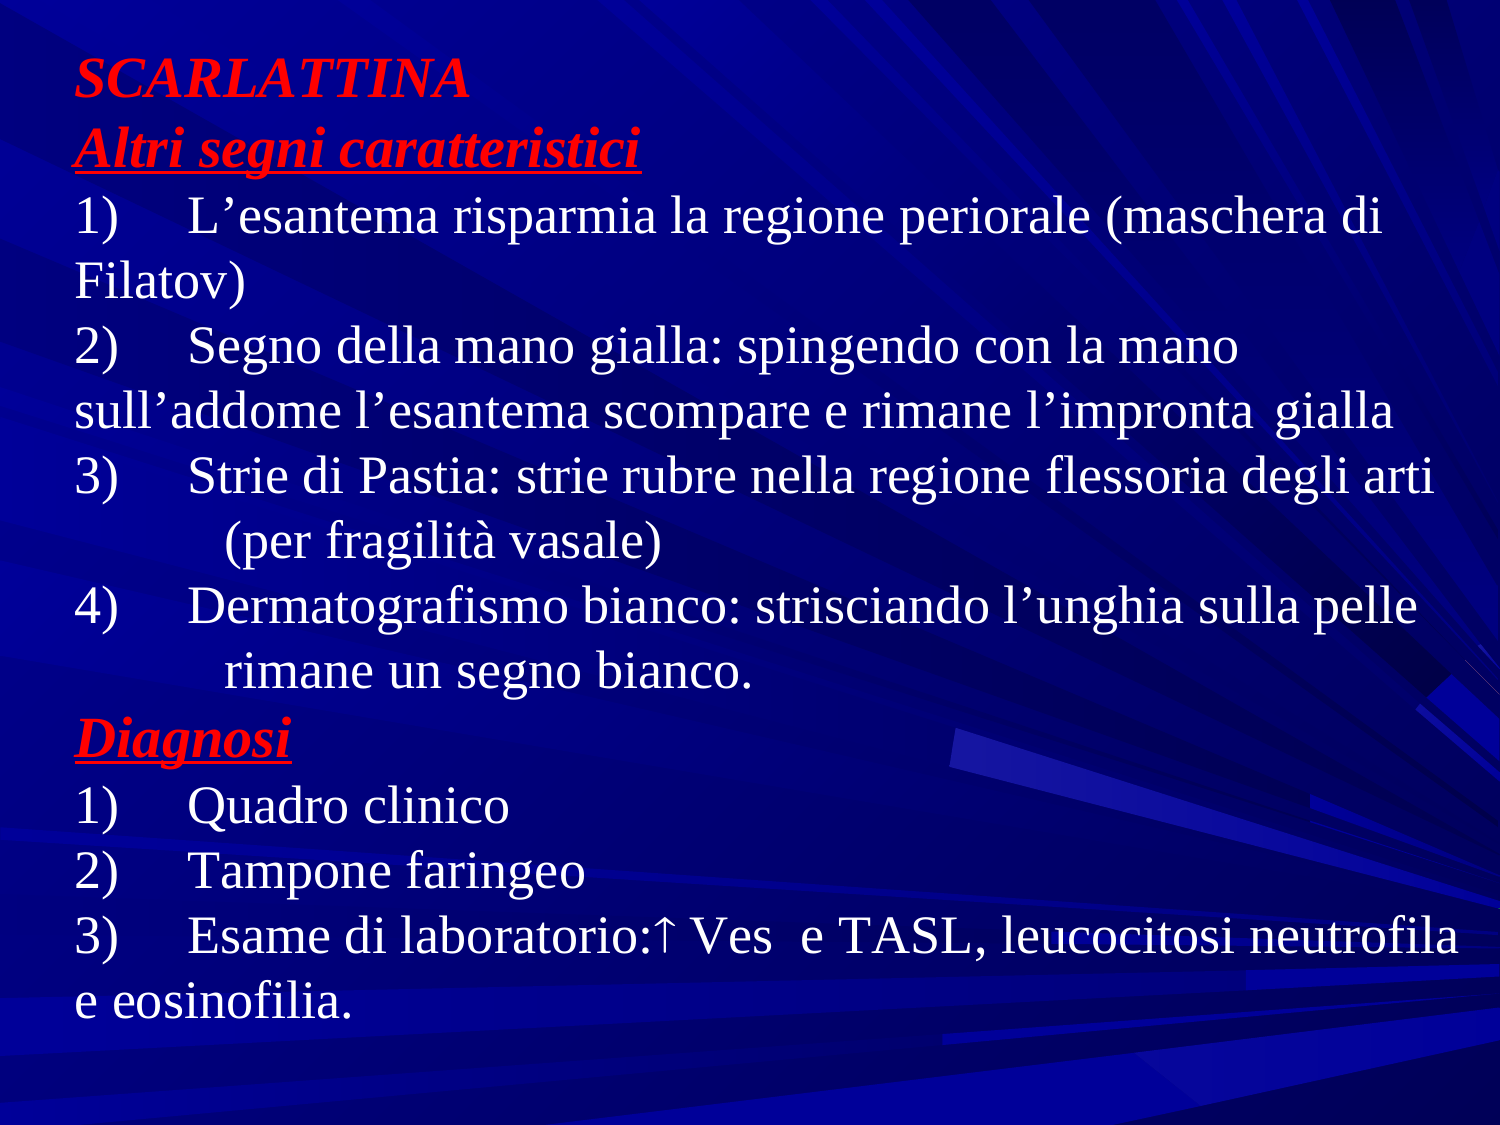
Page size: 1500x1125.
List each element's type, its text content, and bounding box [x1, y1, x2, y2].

text_box SCARLATTINA Altri segni caratteristici 1) L’esantema risparmia la regione periorale (maschera di Filatov) 2) Segno della mano gialla: spingendo con la mano sull’addome l’esantema scompare e rimane l’impronta gialla 3) Strie di Pastia: strie rubre nella regione flessoria degli arti (per fragilità vasale) 4) Dermatografismo bianco: strisciando l’unghia sulla pelle rimane un segno bianco. Diagnosi 1) Quadro clinico 2) Tampone faringeo 3) Esame di laboratorio: Ves e TASL, leucocitosi neutrofila e eosinofilia. [59, 31, 1500, 1102]
